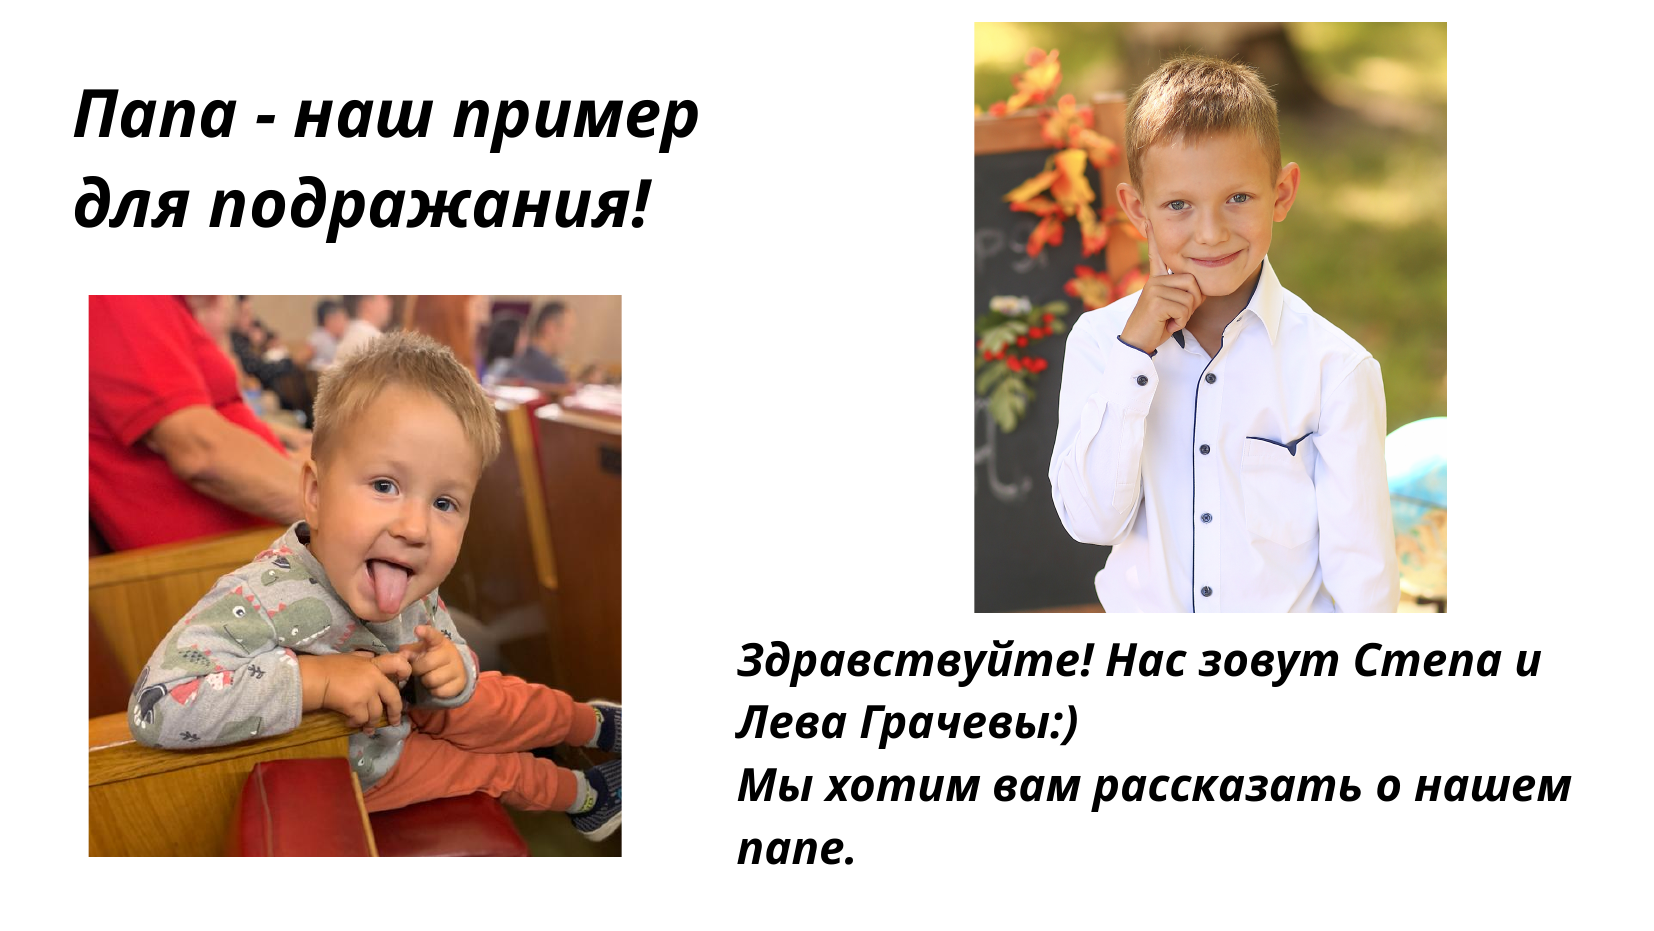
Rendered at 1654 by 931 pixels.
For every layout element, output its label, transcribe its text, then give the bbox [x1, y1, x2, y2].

text_box Здравствуйте! Нас зовут Степа и Лева Грачевы:) Мы хотим вам рассказать о нашем папе. [721, 620, 1625, 893]
picture [974, 22, 1447, 613]
picture [88, 295, 622, 857]
text_box Папа - наш пример для подражания! [57, 58, 739, 207]
